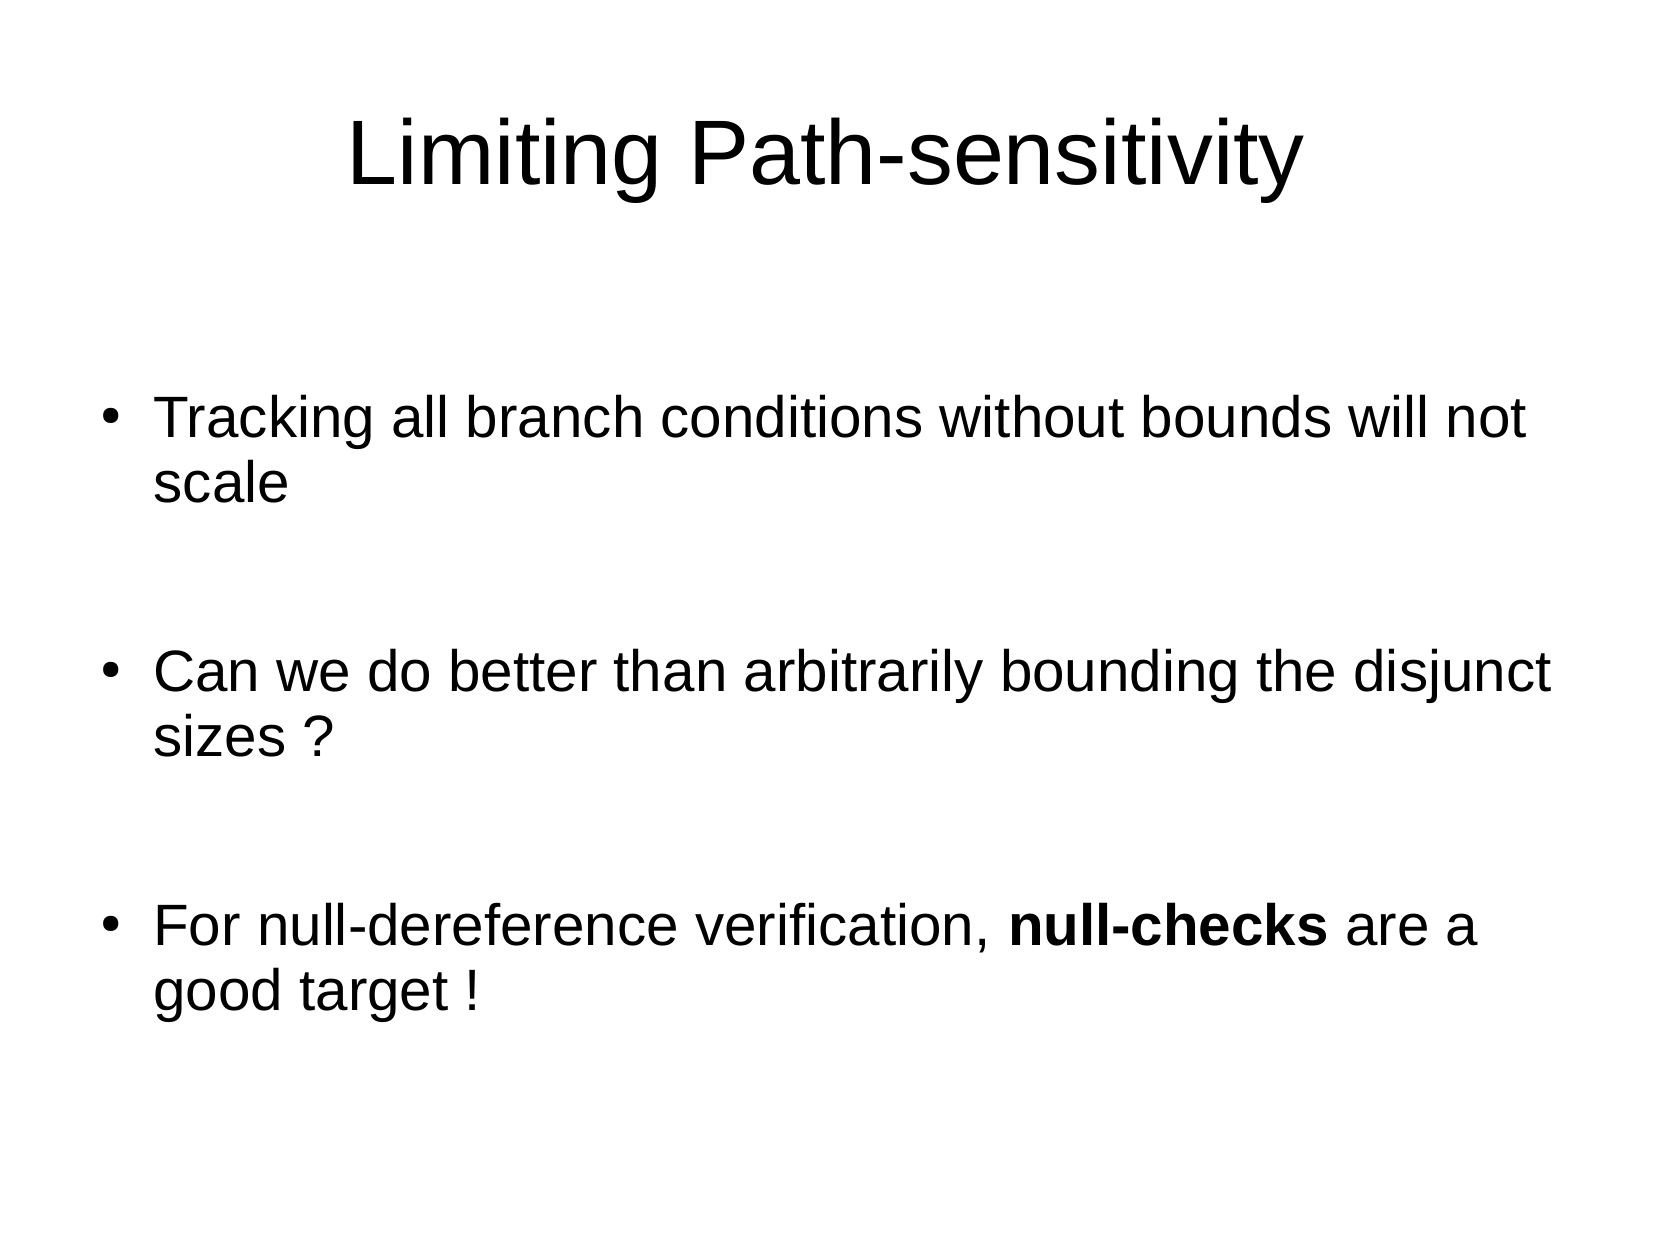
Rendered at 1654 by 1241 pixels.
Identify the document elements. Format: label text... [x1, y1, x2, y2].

list Tracking all branch conditions without bounds will not scale Can we do better than arbitrarily bounding the disjunct sizes ? For null-dereference verification, null-checks are a good target ! [82, 290, 1571, 1109]
title Limiting Path-sensitivity [82, 49, 1571, 257]
